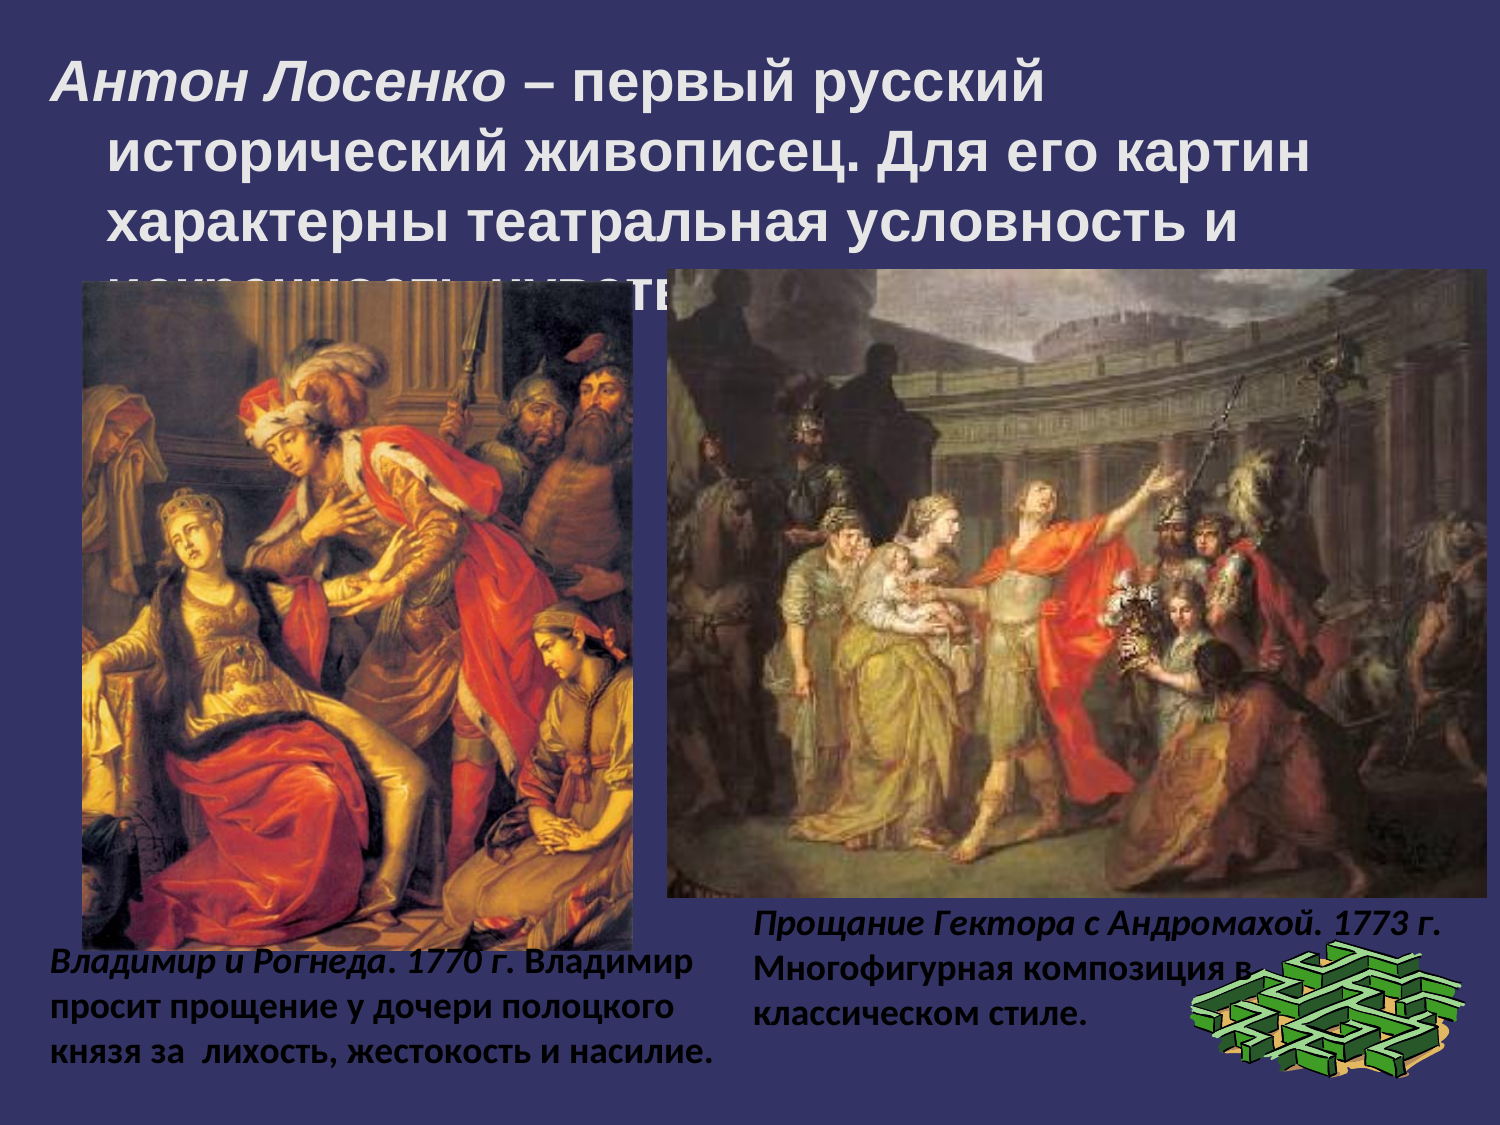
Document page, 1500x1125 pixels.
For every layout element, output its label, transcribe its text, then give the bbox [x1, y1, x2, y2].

picture [82, 281, 633, 928]
text_box Прощание Гектора с Андромахой. 1773 г. Многофигурная композиция в классическом стиле. [738, 890, 1465, 1042]
list Антон Лосенко – первый русский исторический живописец. Для его картин характерны театральная условность и искренность чувств героев. [35, 35, 1465, 282]
text_box Владимир и Рогнеда. 1770 г. Владимир просит прощение у дочери полоцкого князя за лихость, жестокость и насилие. [35, 928, 739, 1079]
picture [667, 269, 1487, 898]
